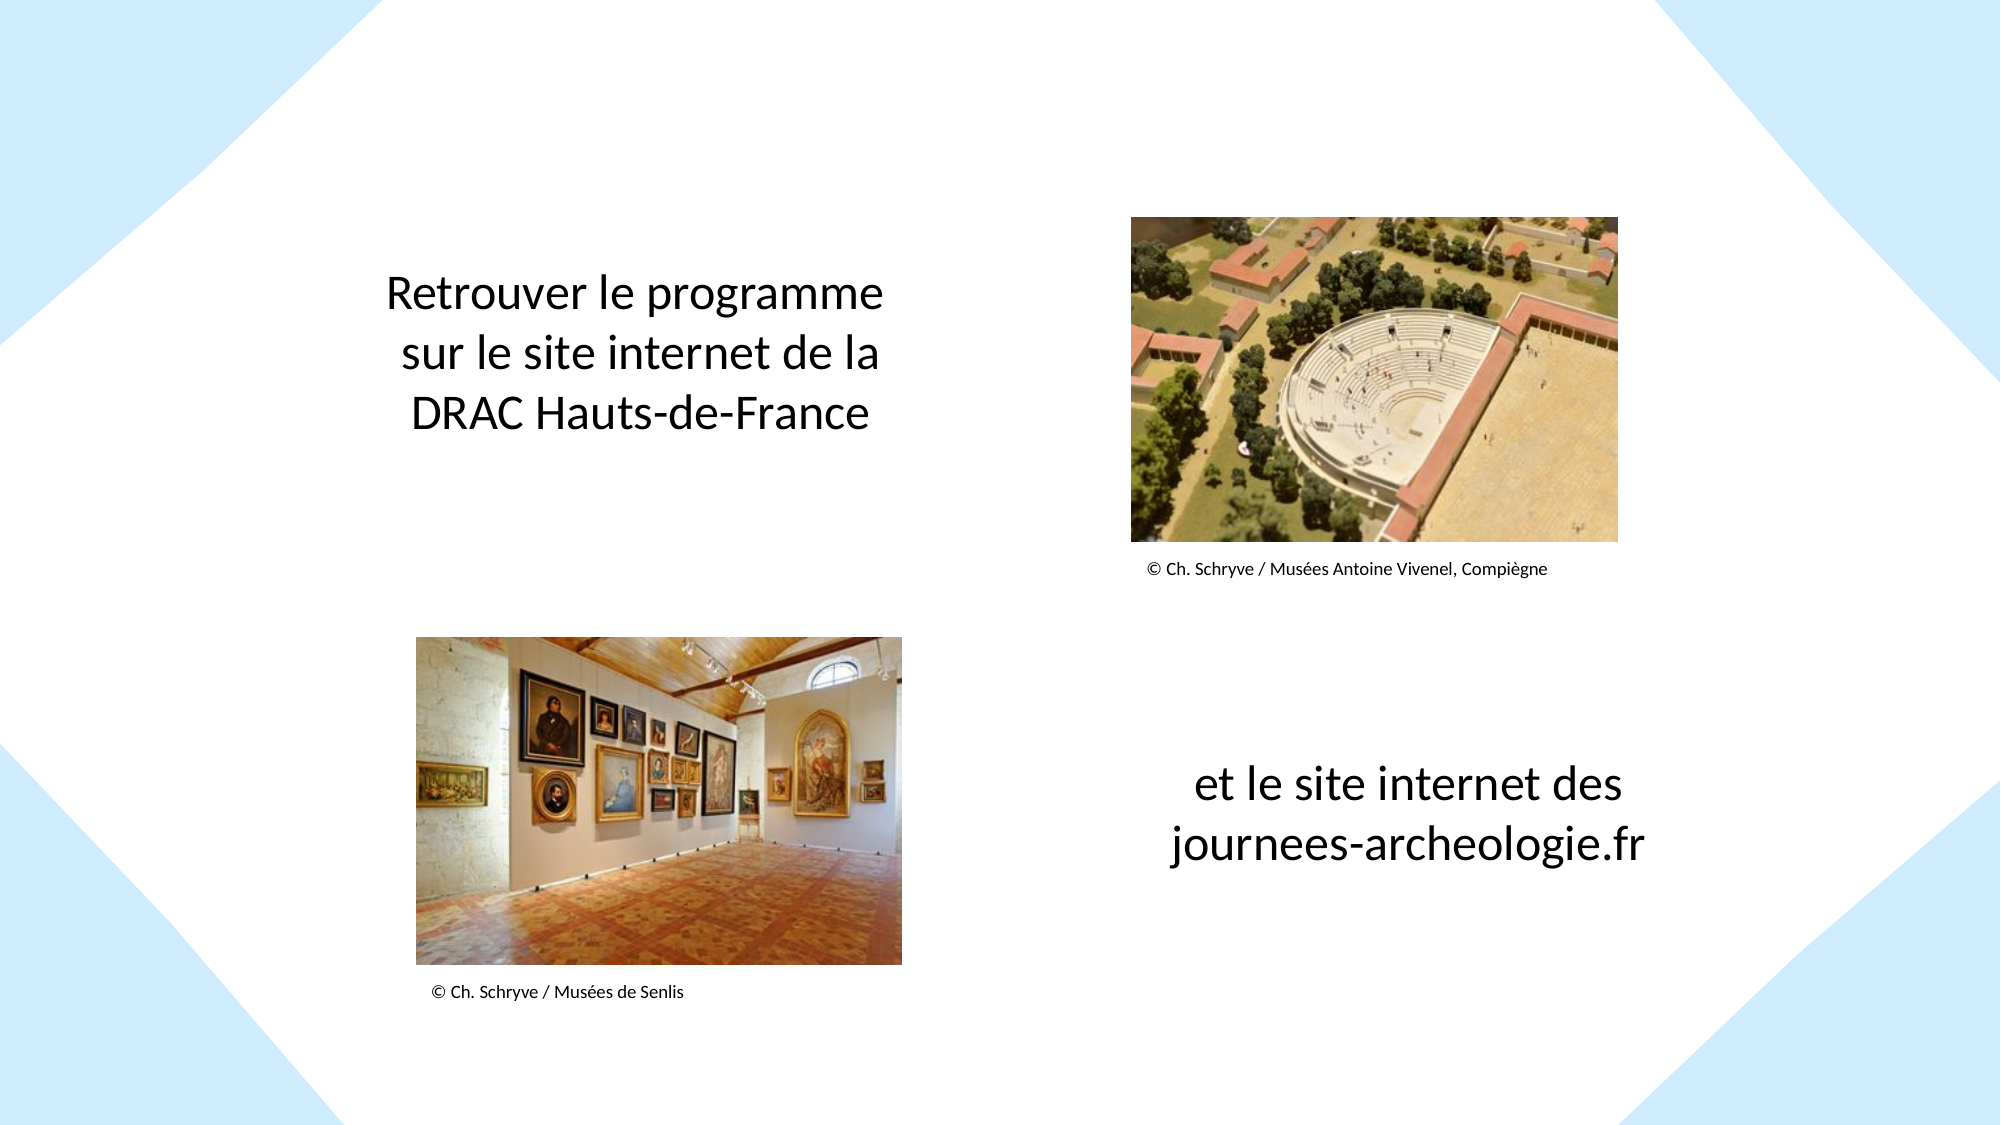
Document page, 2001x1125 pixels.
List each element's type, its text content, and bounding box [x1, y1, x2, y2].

text_box © Ch. Schryve / Musées Antoine Vivenel, Compiègne [1131, 549, 1619, 611]
text_box et le site internet des journees-archeologie.fr [1094, 743, 1735, 878]
text_box © Ch. Schryve / Musées de Senlis [416, 972, 786, 1010]
text_box [0, 0, 383, 346]
text_box [1654, 0, 2000, 383]
text_box Retrouver le programme sur le site internet de la DRAC Hauts-de-France [321, 251, 961, 447]
text_box [0, 743, 345, 1125]
picture [416, 637, 902, 965]
text_box [1618, 780, 2000, 1125]
picture [1131, 217, 1618, 542]
